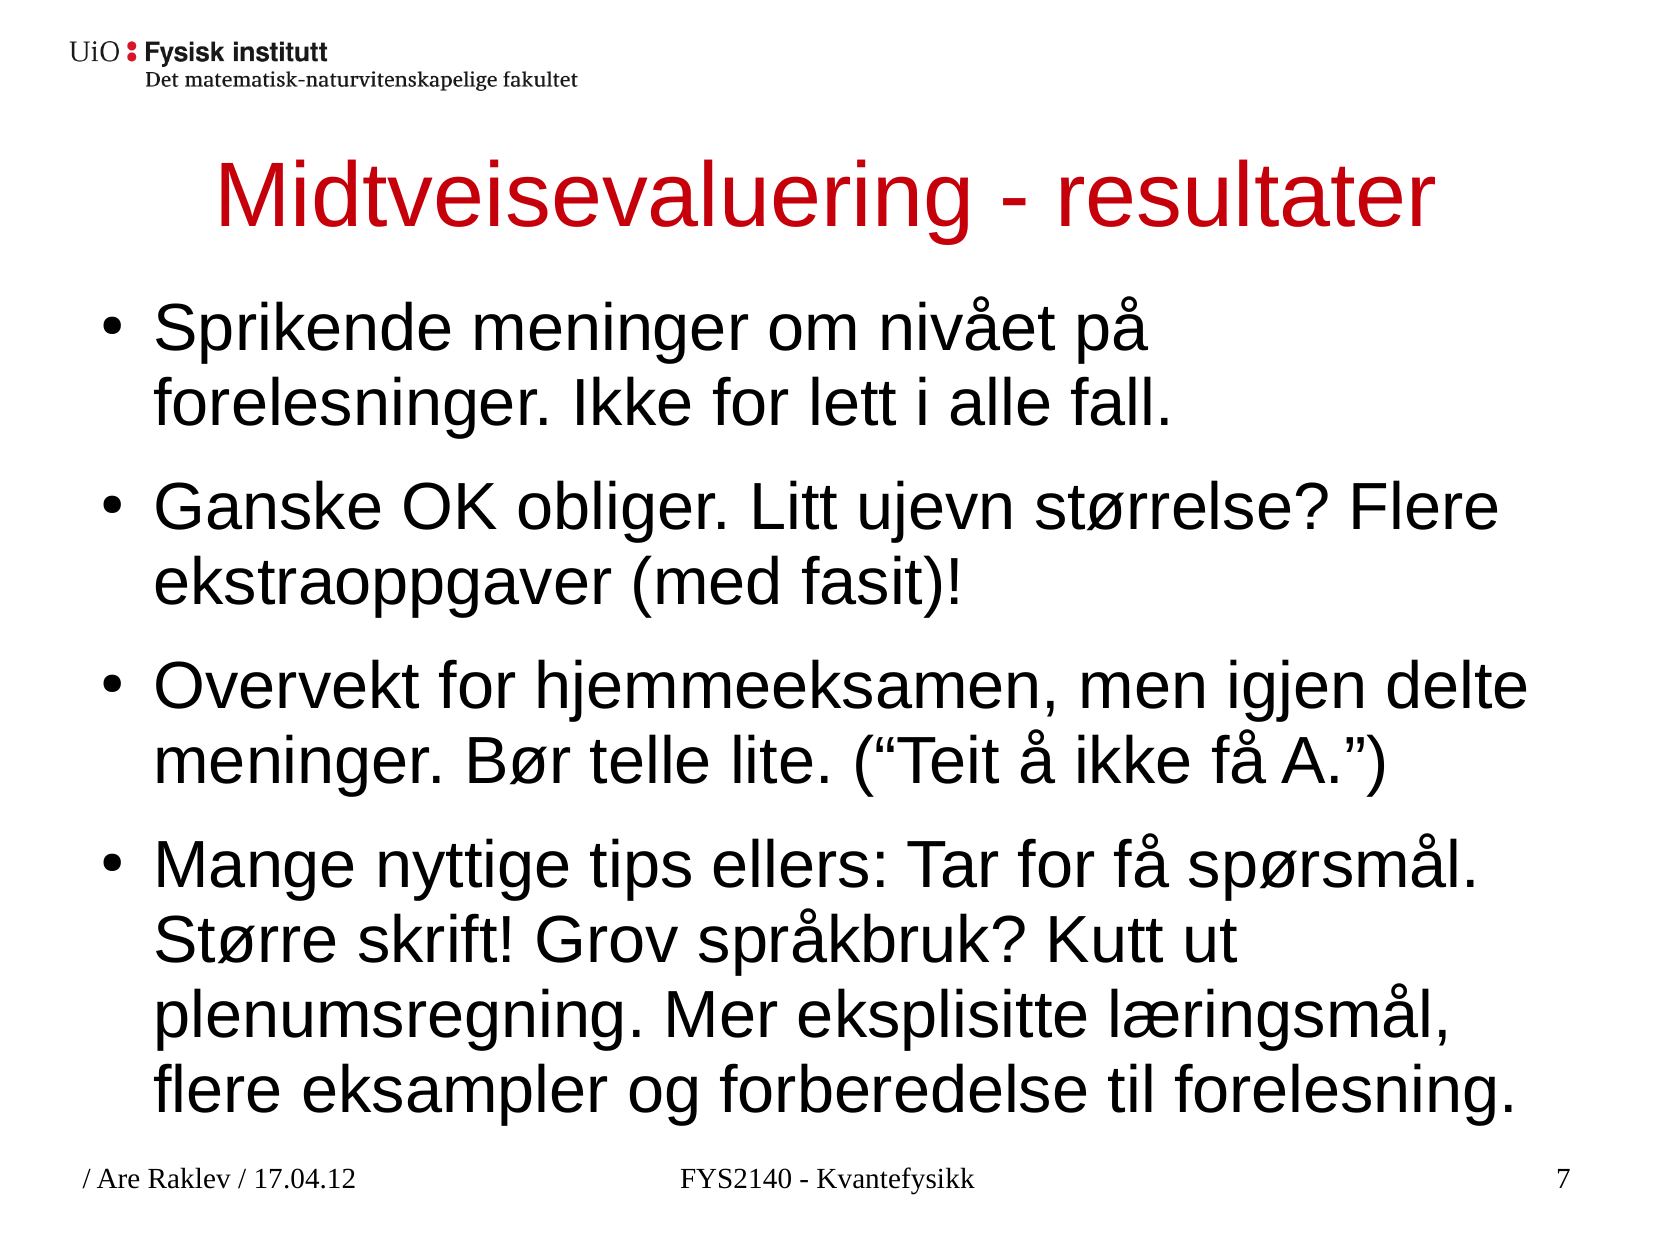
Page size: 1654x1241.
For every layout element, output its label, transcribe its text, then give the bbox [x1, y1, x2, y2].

list Sprikende meninger om nivået på forelesninger. Ikke for lett i alle fall. Ganske OK obliger. Litt ujevn størrelse? Flere ekstraoppgaver (med fasit)! Overvekt for hjemmeeksamen, men igjen delte meninger. Bør telle lite. (“Teit å ikke få A.”) Mange nyttige tips ellers: Tar for få spørsmål. Større skrift! Grov språkbruk? Kutt ut plenumsregning. Mer eksplisitte læringsmål, flere eksampler og forberedelse til forelesning. [82, 290, 1538, 1163]
picture [68, 37, 581, 93]
title Midtveisevaluering - resultater [82, 90, 1571, 298]
